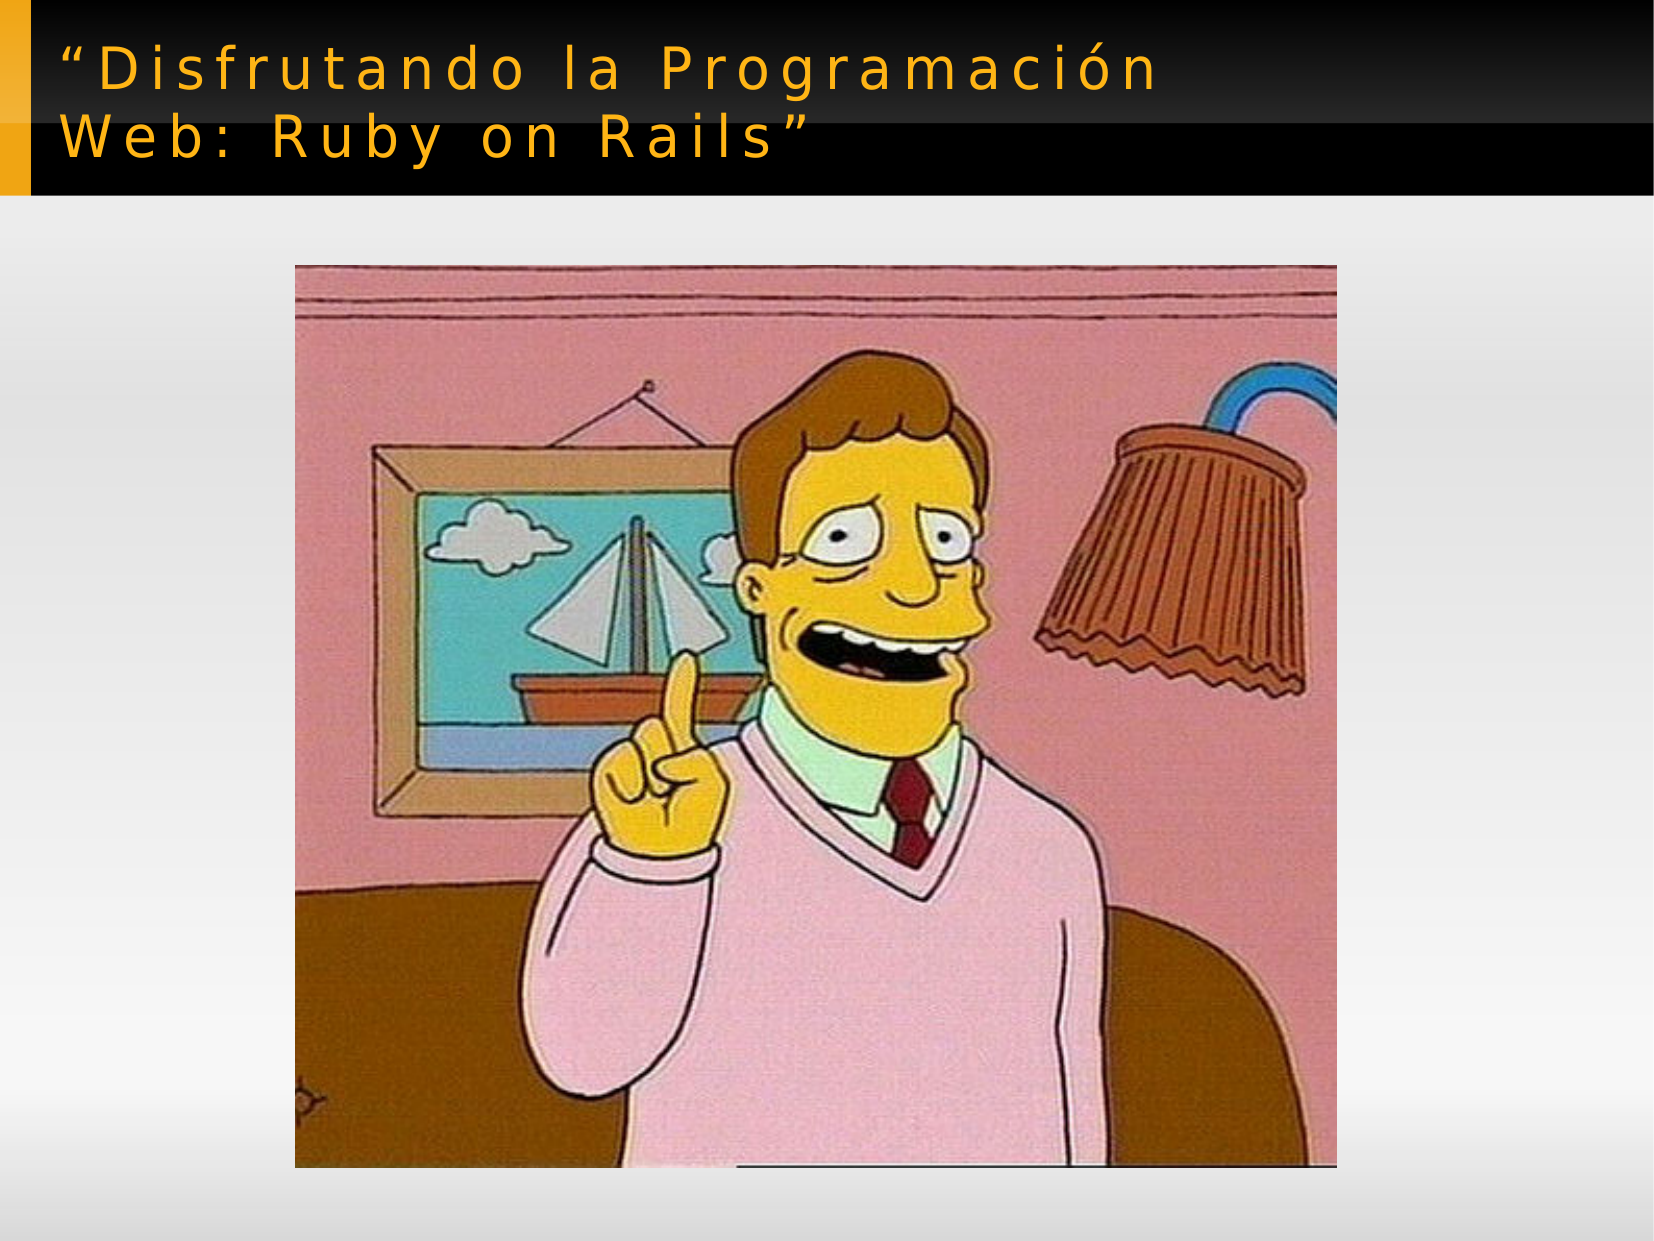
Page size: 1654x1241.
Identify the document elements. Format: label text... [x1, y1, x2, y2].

picture [0, 0, 1654, 1241]
title “Disfrutando la Programación Web: Ruby on Rails” [59, 29, 1270, 178]
